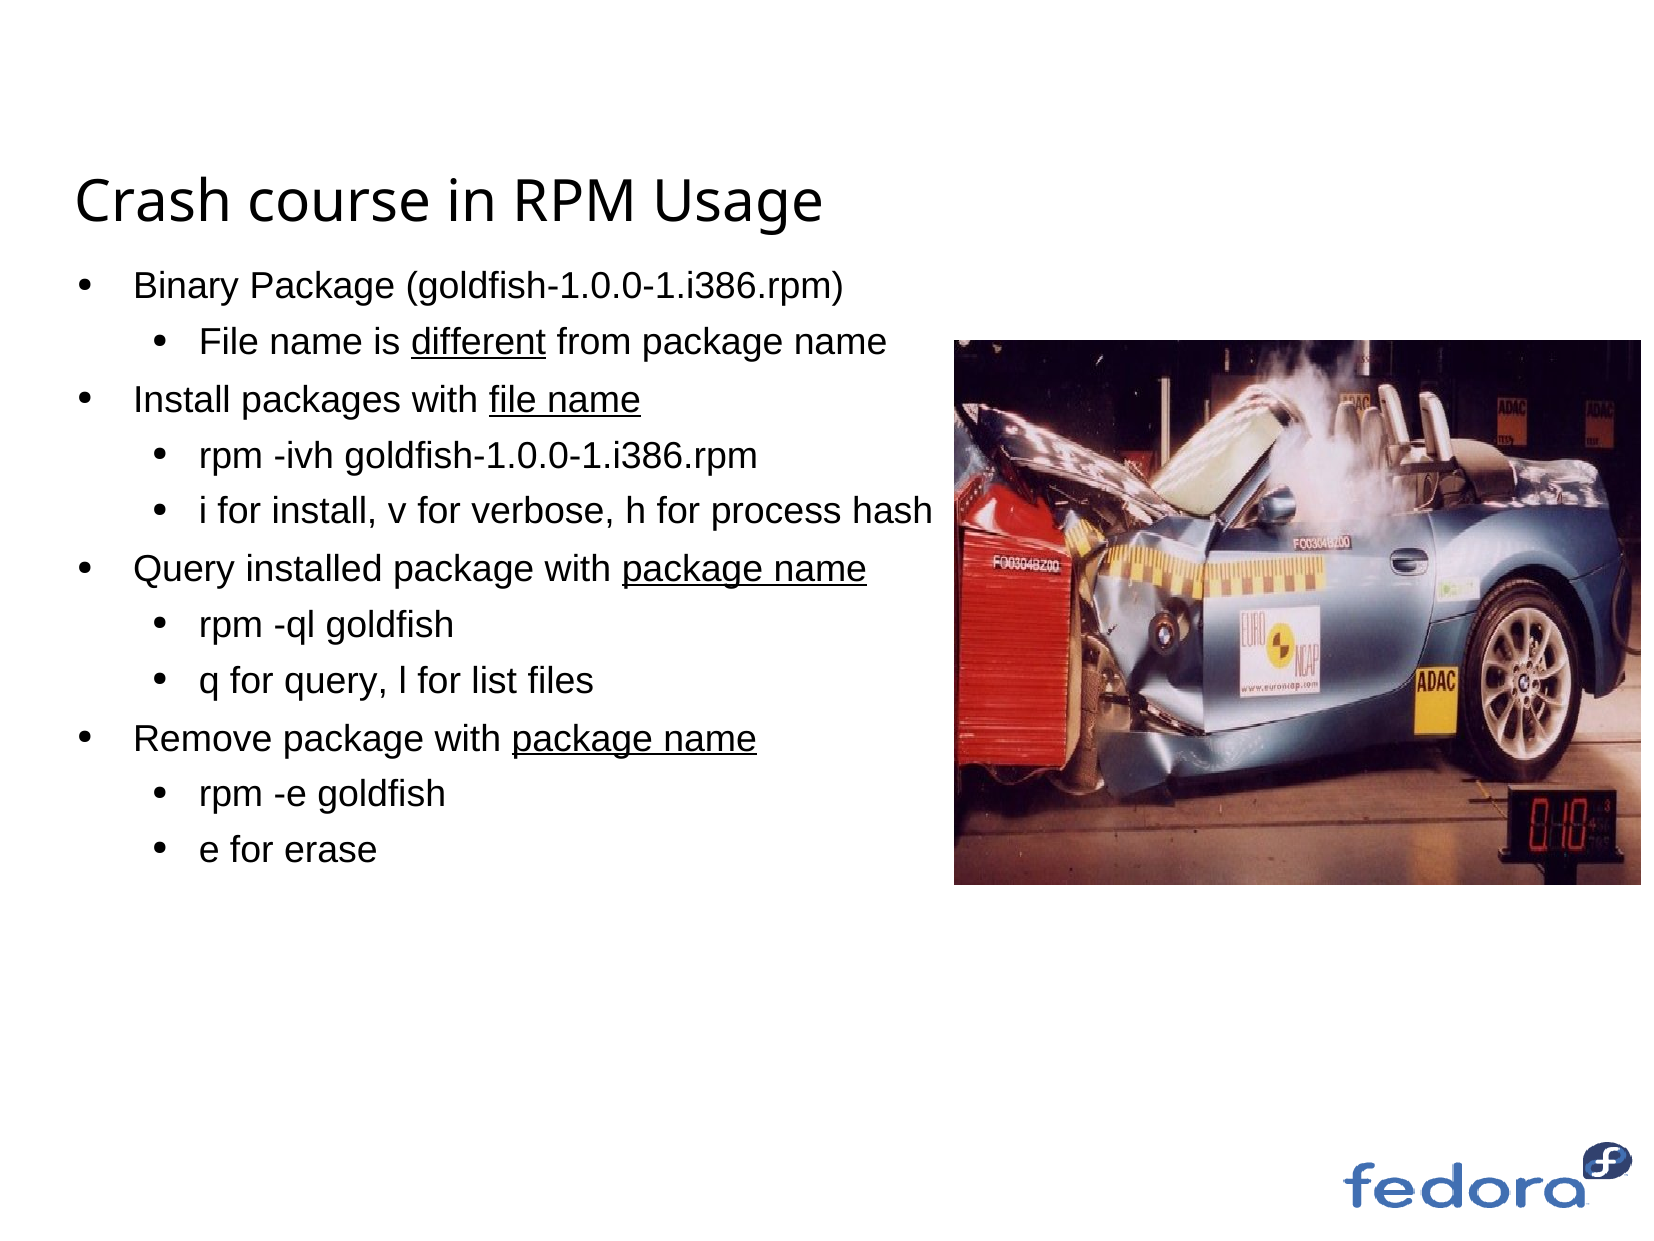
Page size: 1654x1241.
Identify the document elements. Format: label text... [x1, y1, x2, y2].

picture [954, 340, 1641, 885]
picture [1332, 1124, 1651, 1227]
list Binary Package (goldfish-1.0.0-1.i386.rpm) File name is different from package name Install packages with file name rpm -ivh goldfish-1.0.0-1.i386.rpm i for install, v for verbose, h for process hash Query installed package with package name rpm -ql goldfish q for query, l for list files Remove package with package name rpm -e goldfish e for erase [77, 264, 945, 1174]
title Crash course in RPM Usage [74, 140, 1506, 259]
